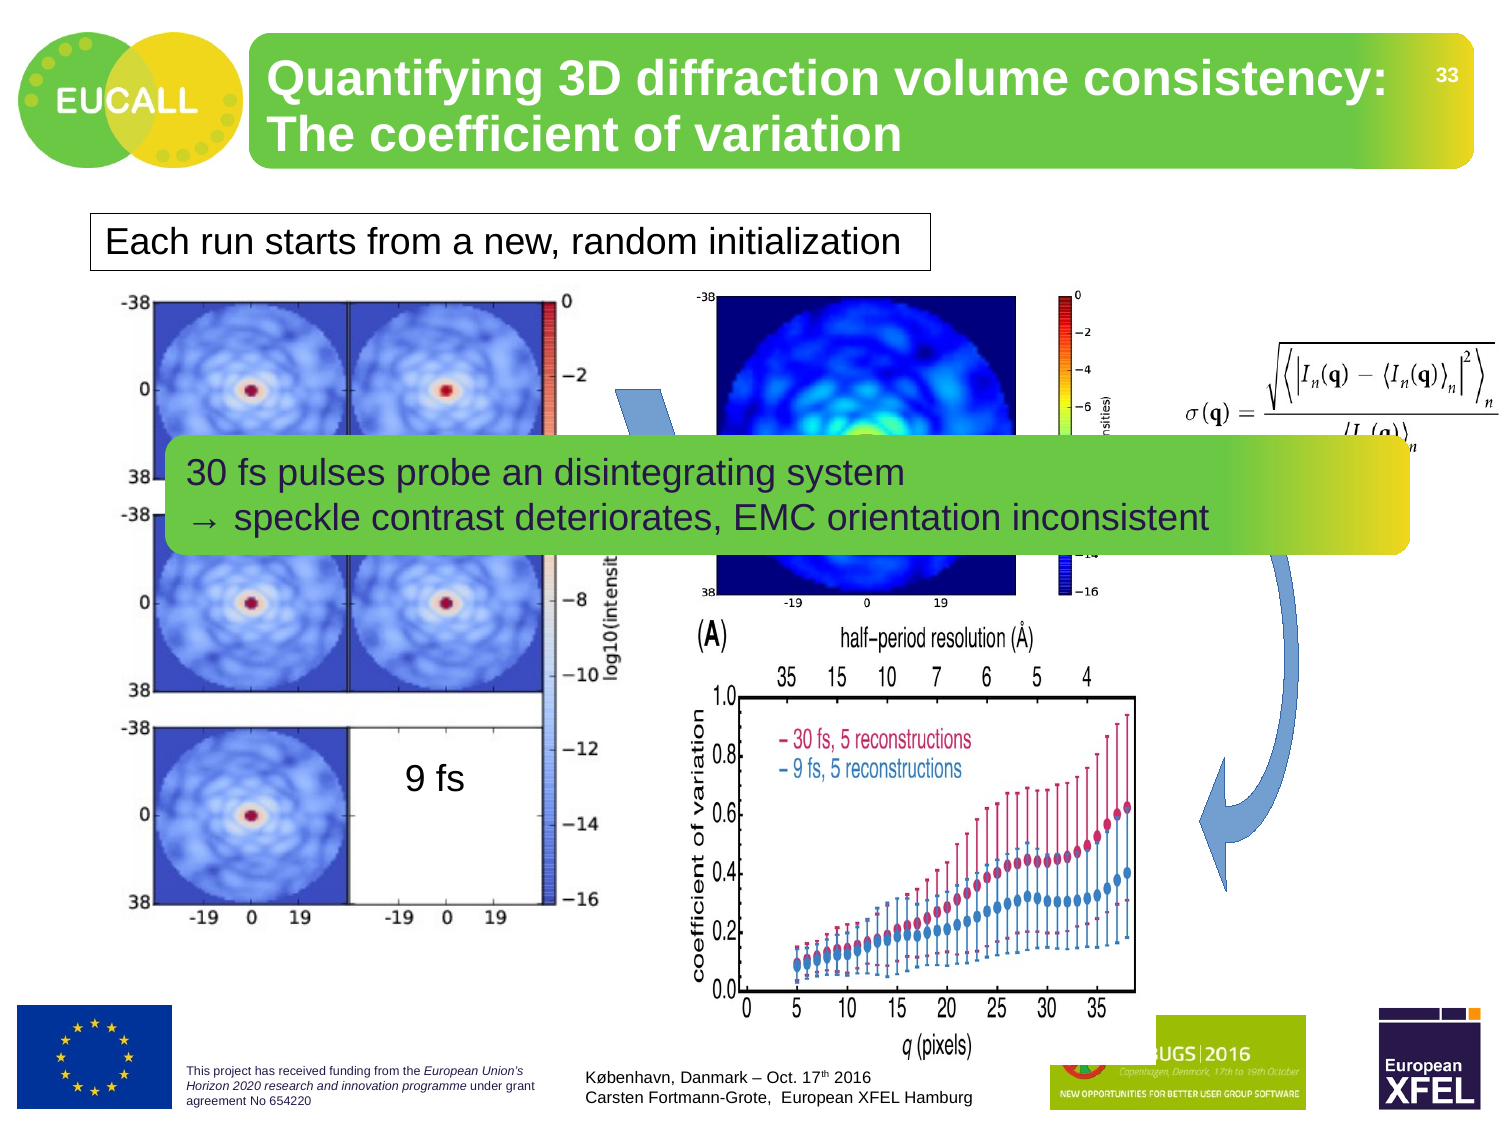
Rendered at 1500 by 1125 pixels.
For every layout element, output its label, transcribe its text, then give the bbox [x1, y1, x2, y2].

text_box [1199, 556, 1299, 892]
picture [690, 284, 1117, 434]
picture [17, 1005, 172, 1109]
picture [1376, 1005, 1483, 1112]
text_box 30 fs pulses probe an disintegrating system → speckle contrast deteriorates, EMC orientation inconsistent [164, 434, 1411, 556]
text_box 9 fs [390, 750, 605, 867]
picture [18, 32, 243, 168]
picture [1170, 329, 1500, 465]
text_box [615, 389, 675, 434]
picture [111, 284, 631, 938]
picture [808, 420, 817, 432]
text_box Each run starts from a new, random initialization [90, 213, 931, 271]
picture [829, 413, 907, 434]
title Quantifying 3D diffraction volume consistency: The coefficient of variation [266, 49, 1482, 162]
picture [678, 556, 1306, 1110]
